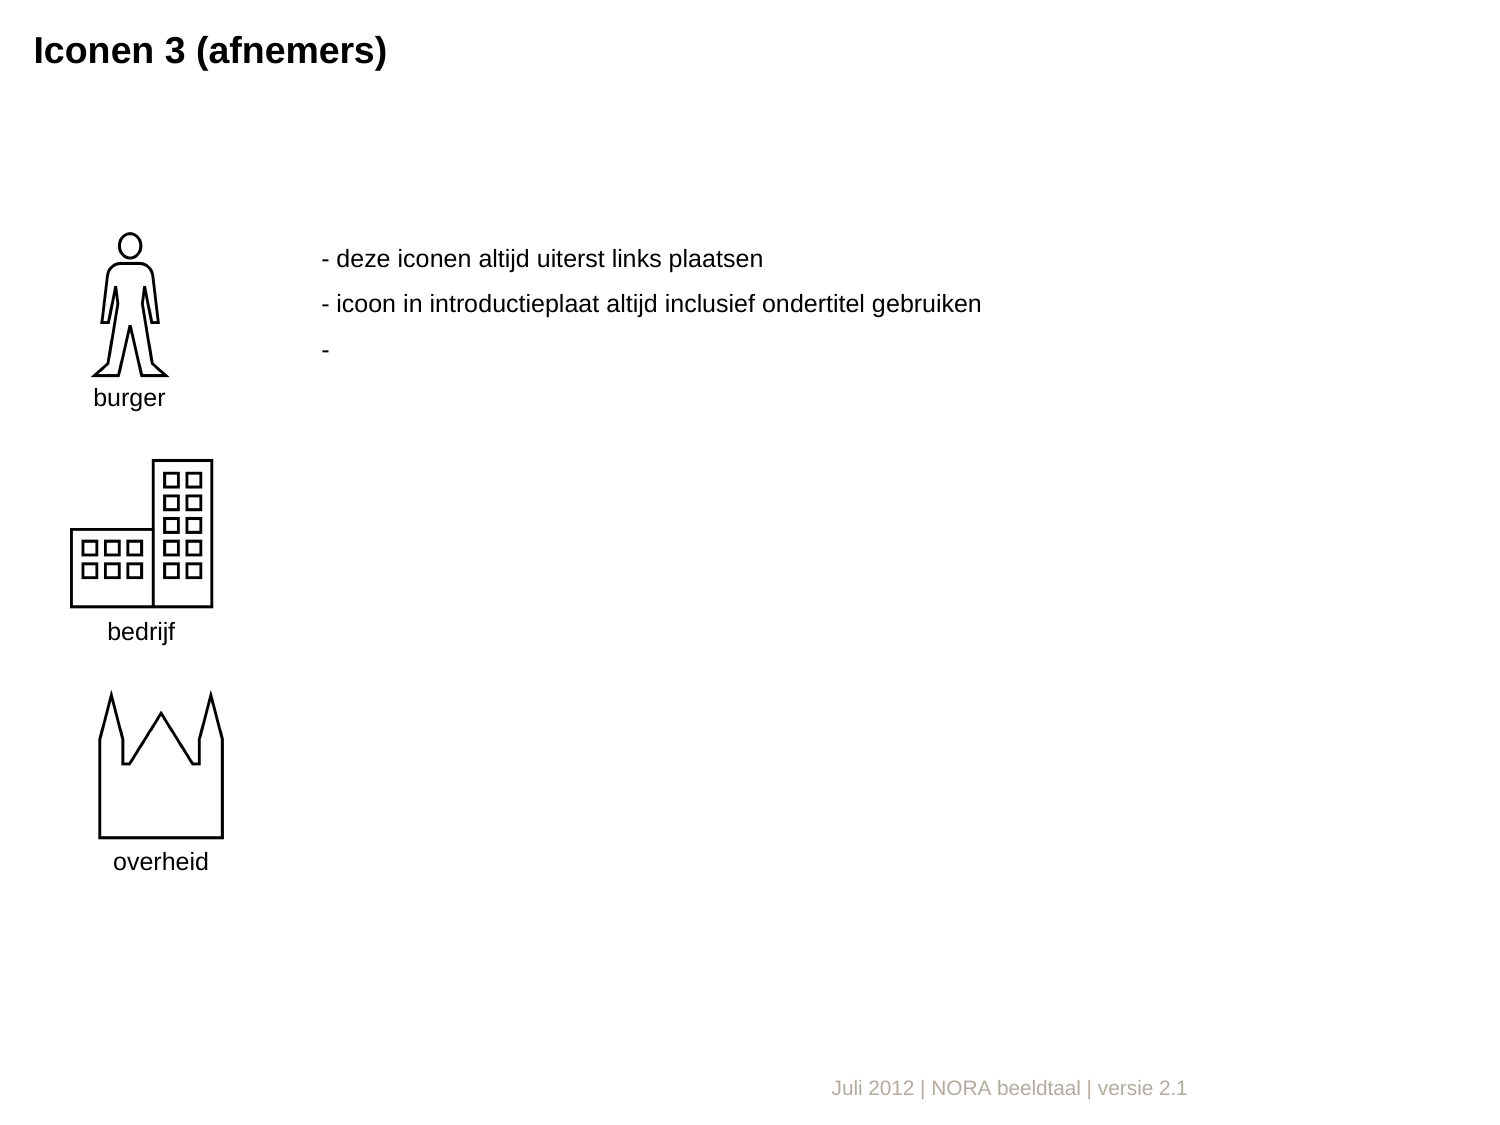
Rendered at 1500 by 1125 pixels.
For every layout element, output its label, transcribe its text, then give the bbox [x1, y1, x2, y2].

title Iconen 3 (afnemers) [18, 18, 1294, 79]
text_box burger [69, 385, 190, 420]
text_box overheid [86, 847, 236, 883]
picture [50, 224, 210, 385]
picture [81, 686, 241, 847]
picture [61, 453, 222, 614]
text_box - deze iconen altijd uiterst links plaatsen - icoon in introductieplaat altijd inclusief ondertitel gebruiken - [306, 234, 1083, 372]
text_box bedrijf [81, 614, 202, 654]
